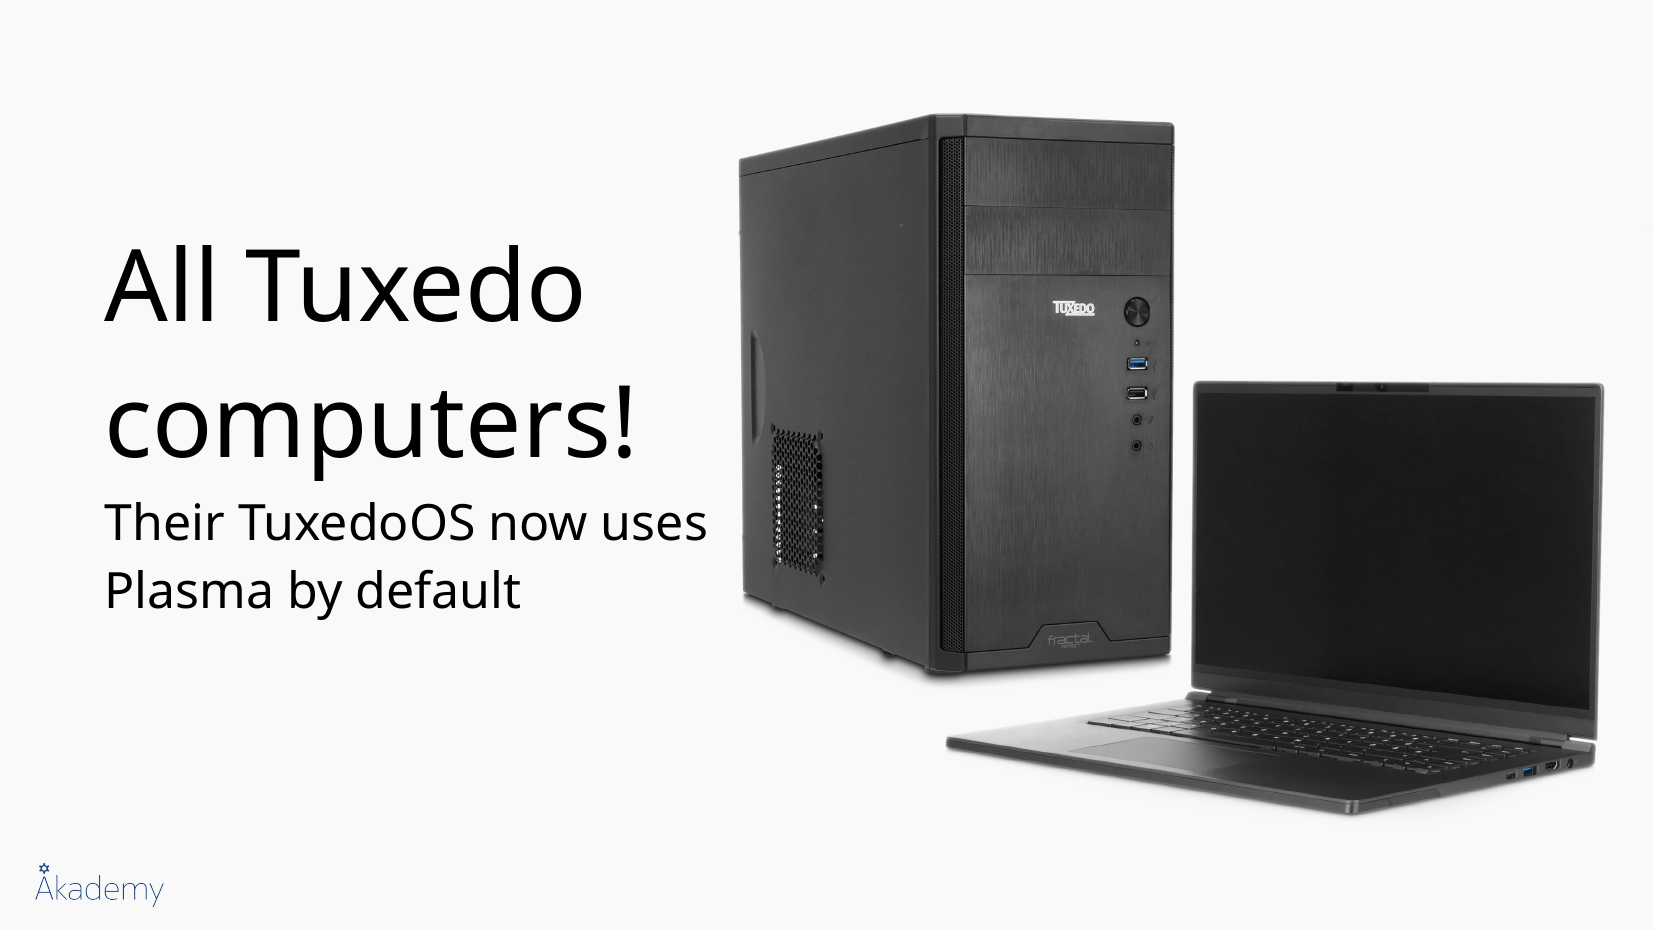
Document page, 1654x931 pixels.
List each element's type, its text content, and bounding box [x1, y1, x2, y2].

picture [637, 74, 1651, 931]
text_box All Tuxedo computers! Their TuxedoOS now uses Plasma by default [89, 206, 637, 632]
picture [35, 863, 164, 907]
